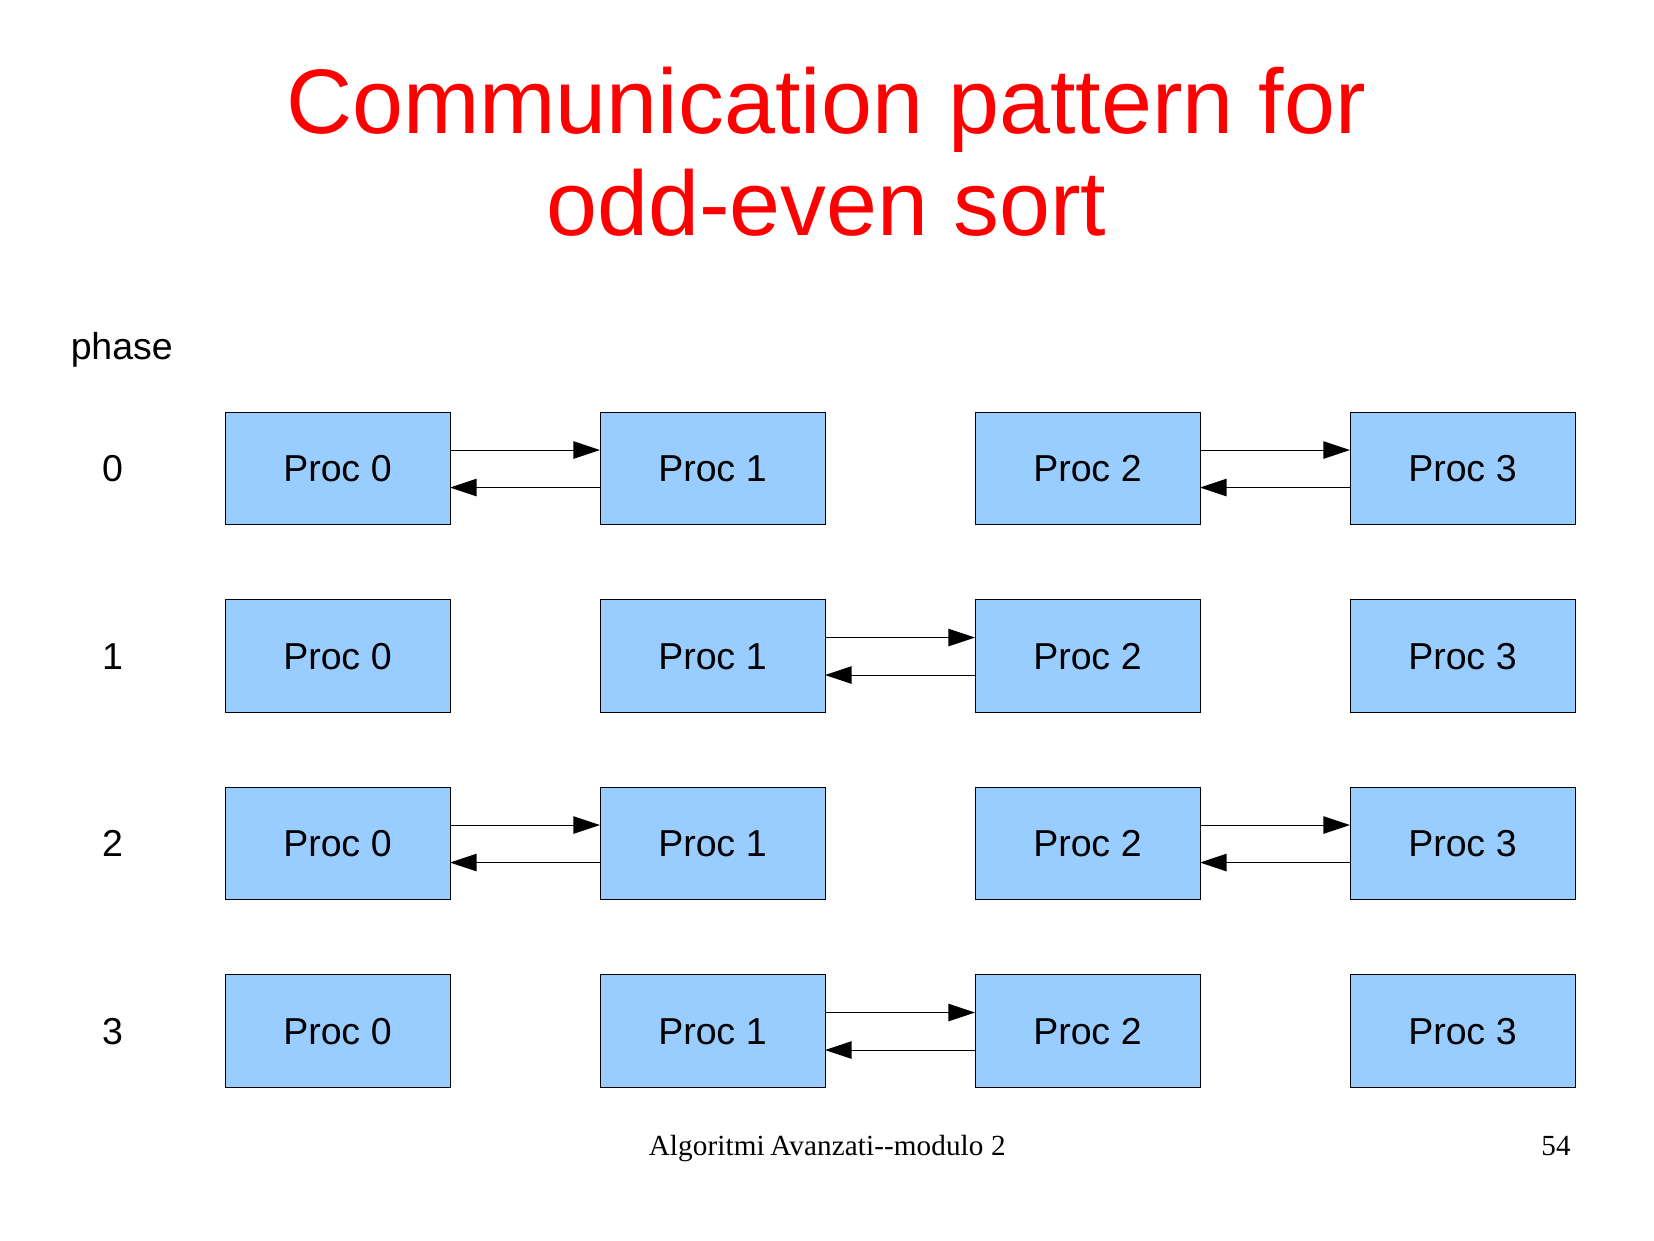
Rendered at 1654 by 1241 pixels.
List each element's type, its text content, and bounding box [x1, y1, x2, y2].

text_box Proc 3 [1350, 974, 1576, 1088]
text_box Proc 2 [975, 974, 1201, 1088]
text_box phase [56, 318, 188, 376]
title Communication pattern for odd-even sort [82, 49, 1571, 257]
text_box Proc 2 [975, 412, 1201, 525]
text_box Proc 0 [225, 787, 451, 900]
text_box Proc 1 [600, 599, 826, 713]
text_box 1 [75, 600, 151, 713]
text_box Proc 1 [600, 974, 826, 1088]
text_box Proc 0 [225, 412, 451, 525]
text_box Proc 3 [1350, 787, 1576, 900]
text_box Proc 2 [975, 599, 1201, 713]
text_box Proc 0 [225, 974, 451, 1088]
text_box 3 [75, 975, 151, 1088]
text_box Proc 0 [225, 599, 451, 713]
text_box 0 [75, 412, 151, 526]
text_box 2 [75, 787, 151, 901]
text_box Proc 2 [975, 787, 1201, 900]
text_box Proc 1 [600, 787, 826, 900]
text_box Proc 1 [600, 412, 826, 525]
text_box Proc 3 [1350, 599, 1576, 713]
text_box Proc 3 [1350, 412, 1576, 525]
